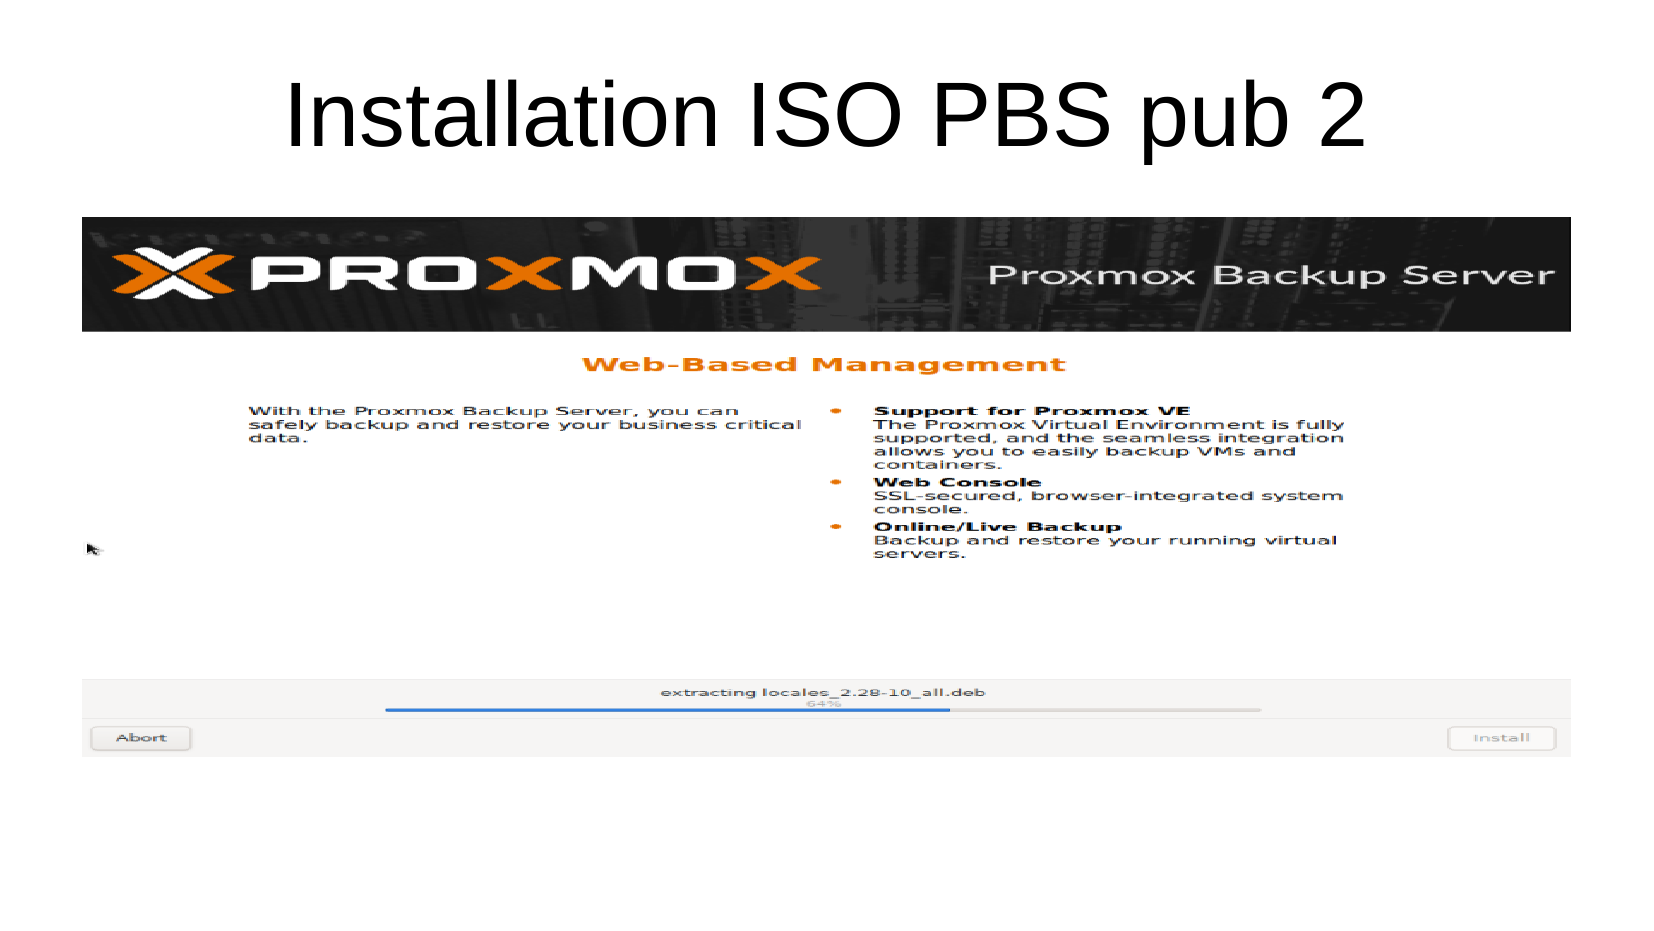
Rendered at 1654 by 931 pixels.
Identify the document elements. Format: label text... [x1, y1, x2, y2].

title Installation ISO PBS pub 2 [82, 37, 1571, 193]
picture [82, 217, 1571, 758]
